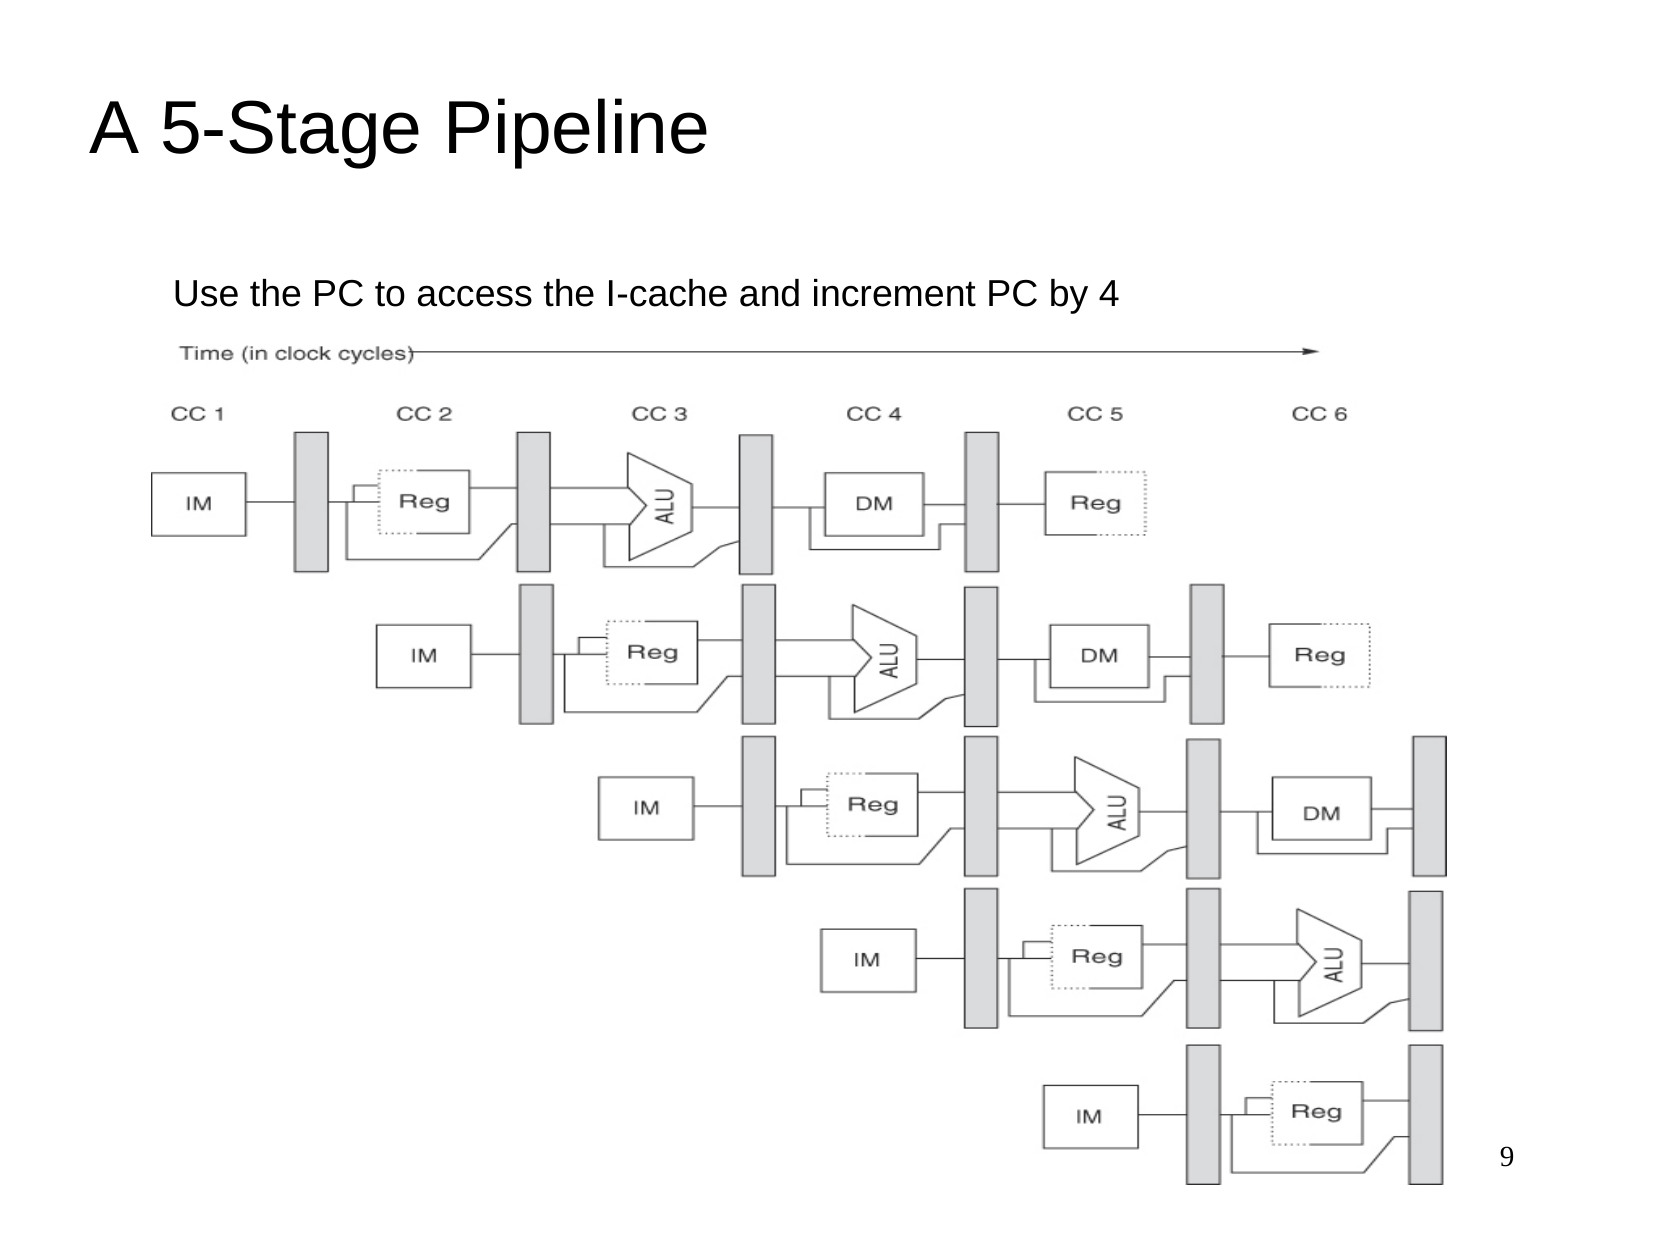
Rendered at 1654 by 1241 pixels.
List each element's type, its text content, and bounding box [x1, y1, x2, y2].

picture [151, 344, 1447, 1186]
text_box A 5-Stage Pipeline [74, 71, 727, 177]
text_box Use the PC to access the I-cache and increment PC by 4 [147, 261, 1136, 323]
text_box <number> [1184, 1129, 1530, 1213]
